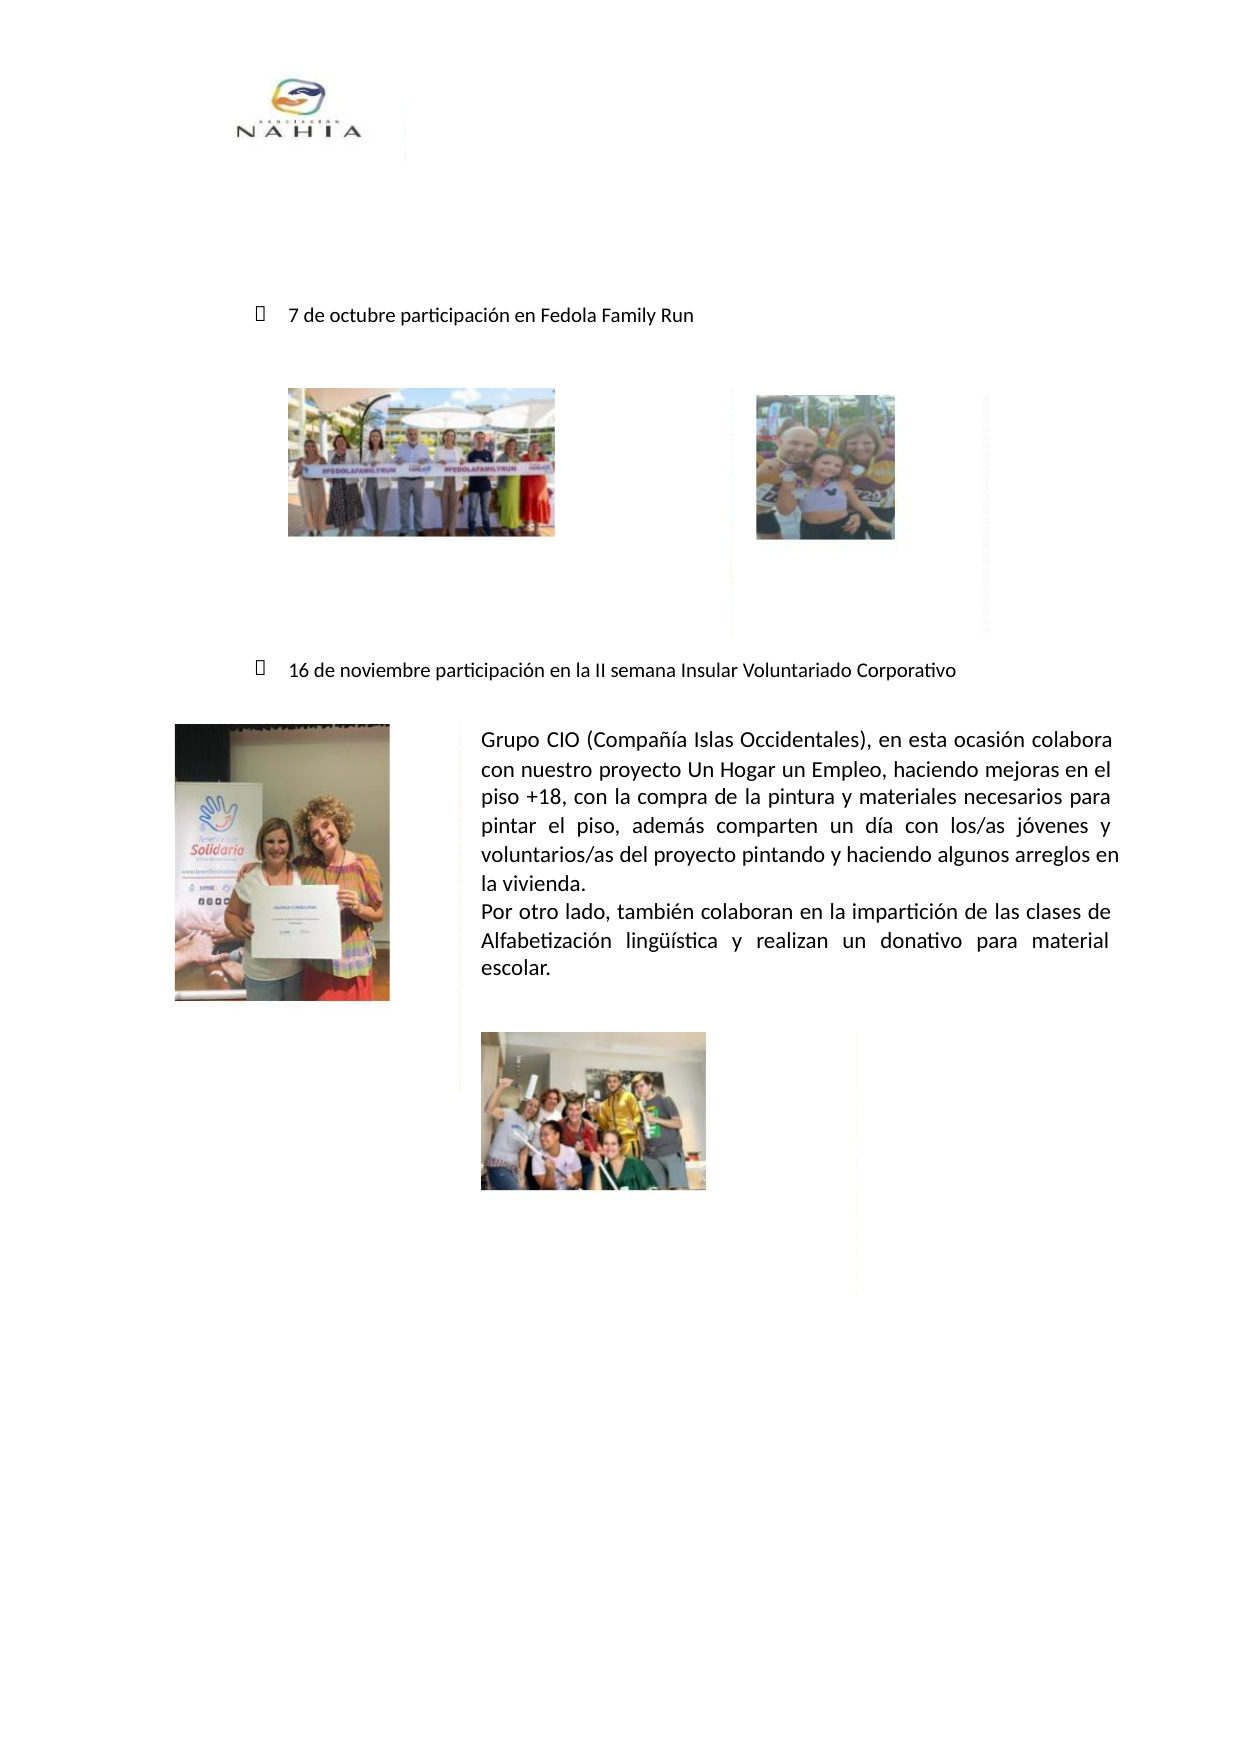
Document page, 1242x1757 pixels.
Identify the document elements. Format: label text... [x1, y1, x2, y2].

text_box [288, 388, 733, 637]
text_box [756, 395, 989, 636]
text_box [236, 71, 407, 164]
text_box  [254, 655, 288, 681]
text_box 7 de octubre participación en Fedola Family Run [288, 301, 721, 327]
text_box Grupo CIO (Compañía Islas Occidentales), en esta ocasión colabora con nuestro proyecto Un Hogar un Empleo, haciendo mejoras en el piso +18, con la compra de la pintura y materiales necesarios para pintar el piso, además comparten un día con los/as jóvenes y voluntarios/as del proyecto pintando y haciendo algunos arreglos en la vivienda. Por otro lado, también colaboran en la impartición de las clases de Alfabetización lingüística y realizan un donativo para material escolar. [481, 724, 1138, 981]
text_box [174, 724, 462, 1093]
text_box [481, 1032, 857, 1297]
text_box 16 de noviembre participación en la II semana Insular Voluntariado Corporativo [288, 655, 985, 682]
text_box  [254, 300, 289, 326]
